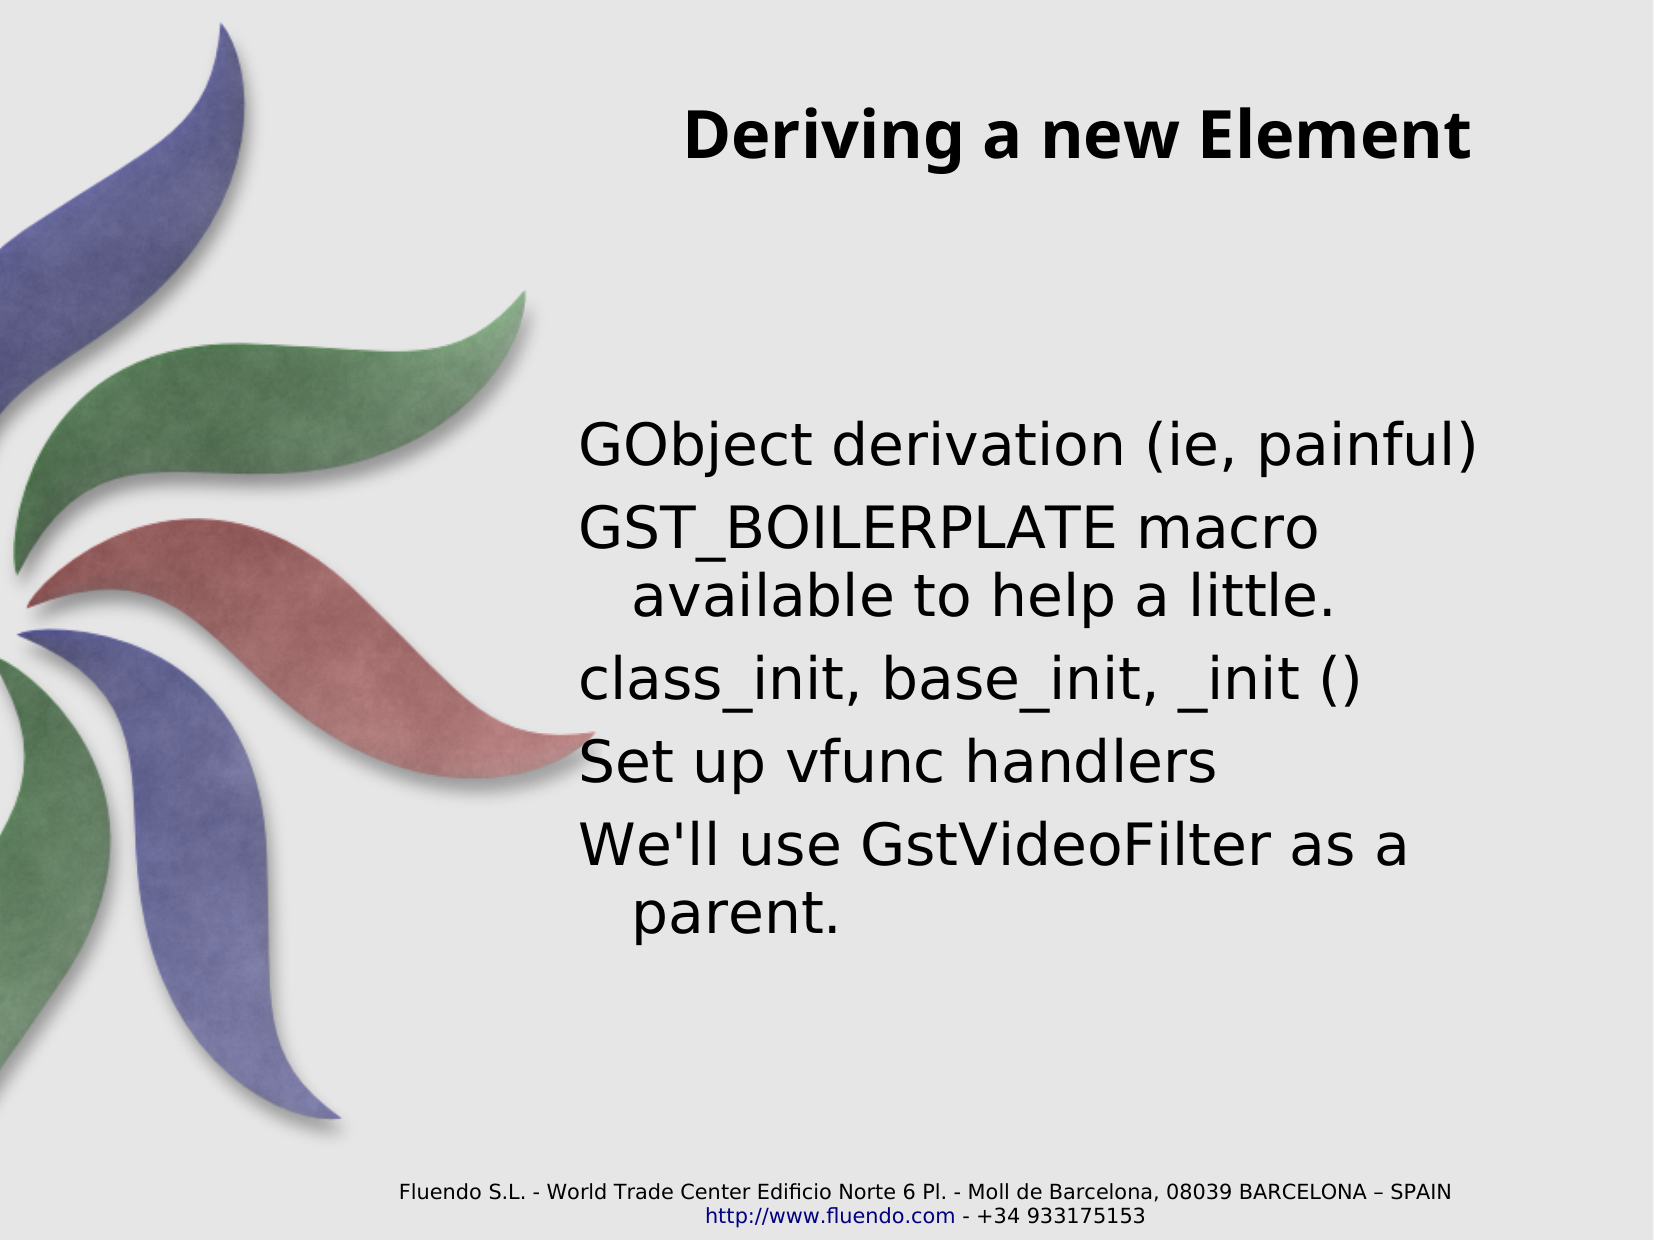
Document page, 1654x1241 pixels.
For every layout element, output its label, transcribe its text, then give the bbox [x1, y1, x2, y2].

picture [597, 1189, 602, 1198]
picture [0, 1, 602, 1241]
list GObject derivation (ie, painful) GST_BOILERPLATE macro available to help a little. class_init, base_init, _init () Set up vfunc handlers We'll use GstVideoFilter as a parent. [561, 236, 1595, 1123]
title Deriving a new Element [561, 59, 1595, 207]
